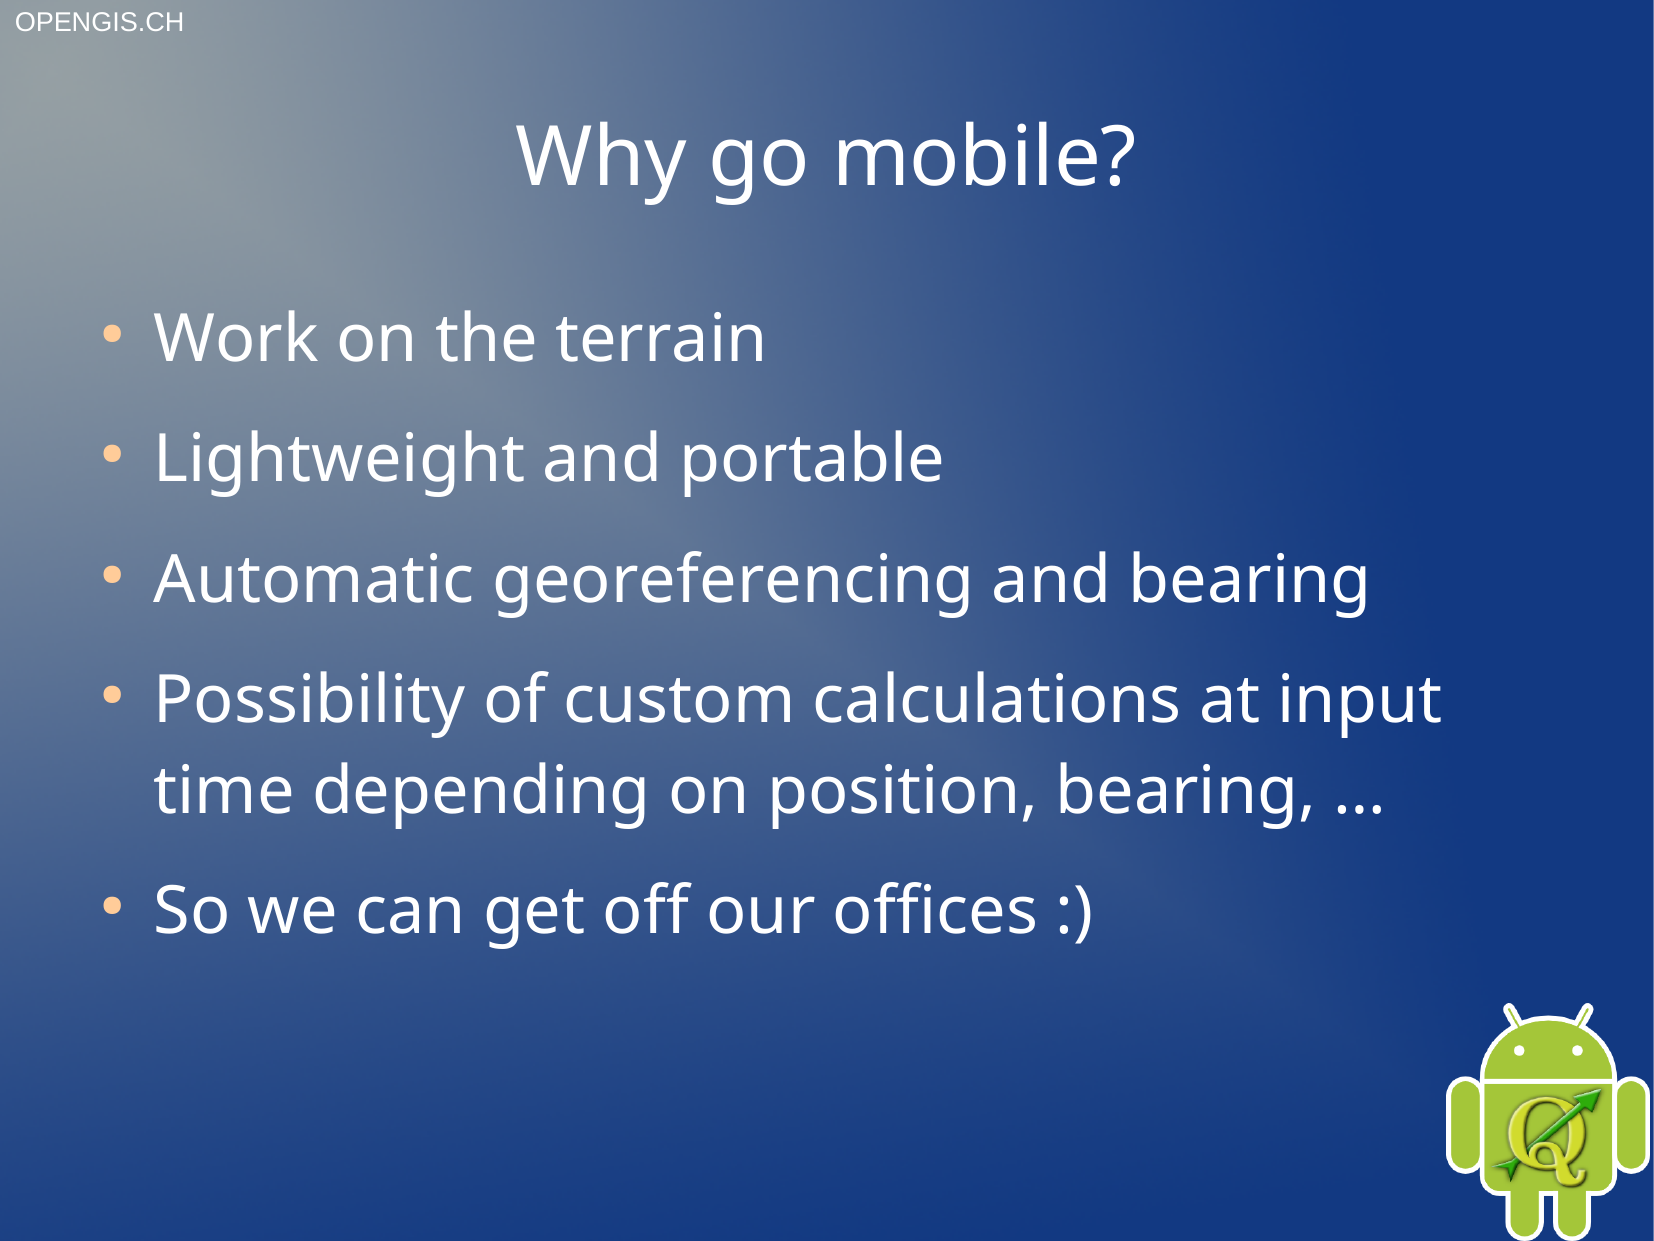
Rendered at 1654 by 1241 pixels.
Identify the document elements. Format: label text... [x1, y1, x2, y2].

title Why go mobile? [82, 49, 1571, 257]
list Work on the terrain Lightweight and portable Automatic georeferencing and bearing Possibility of custom calculations at input time depending on position, bearing, … So we can get off our offices :) [82, 290, 1571, 1109]
picture [0, 0, 1654, 1241]
